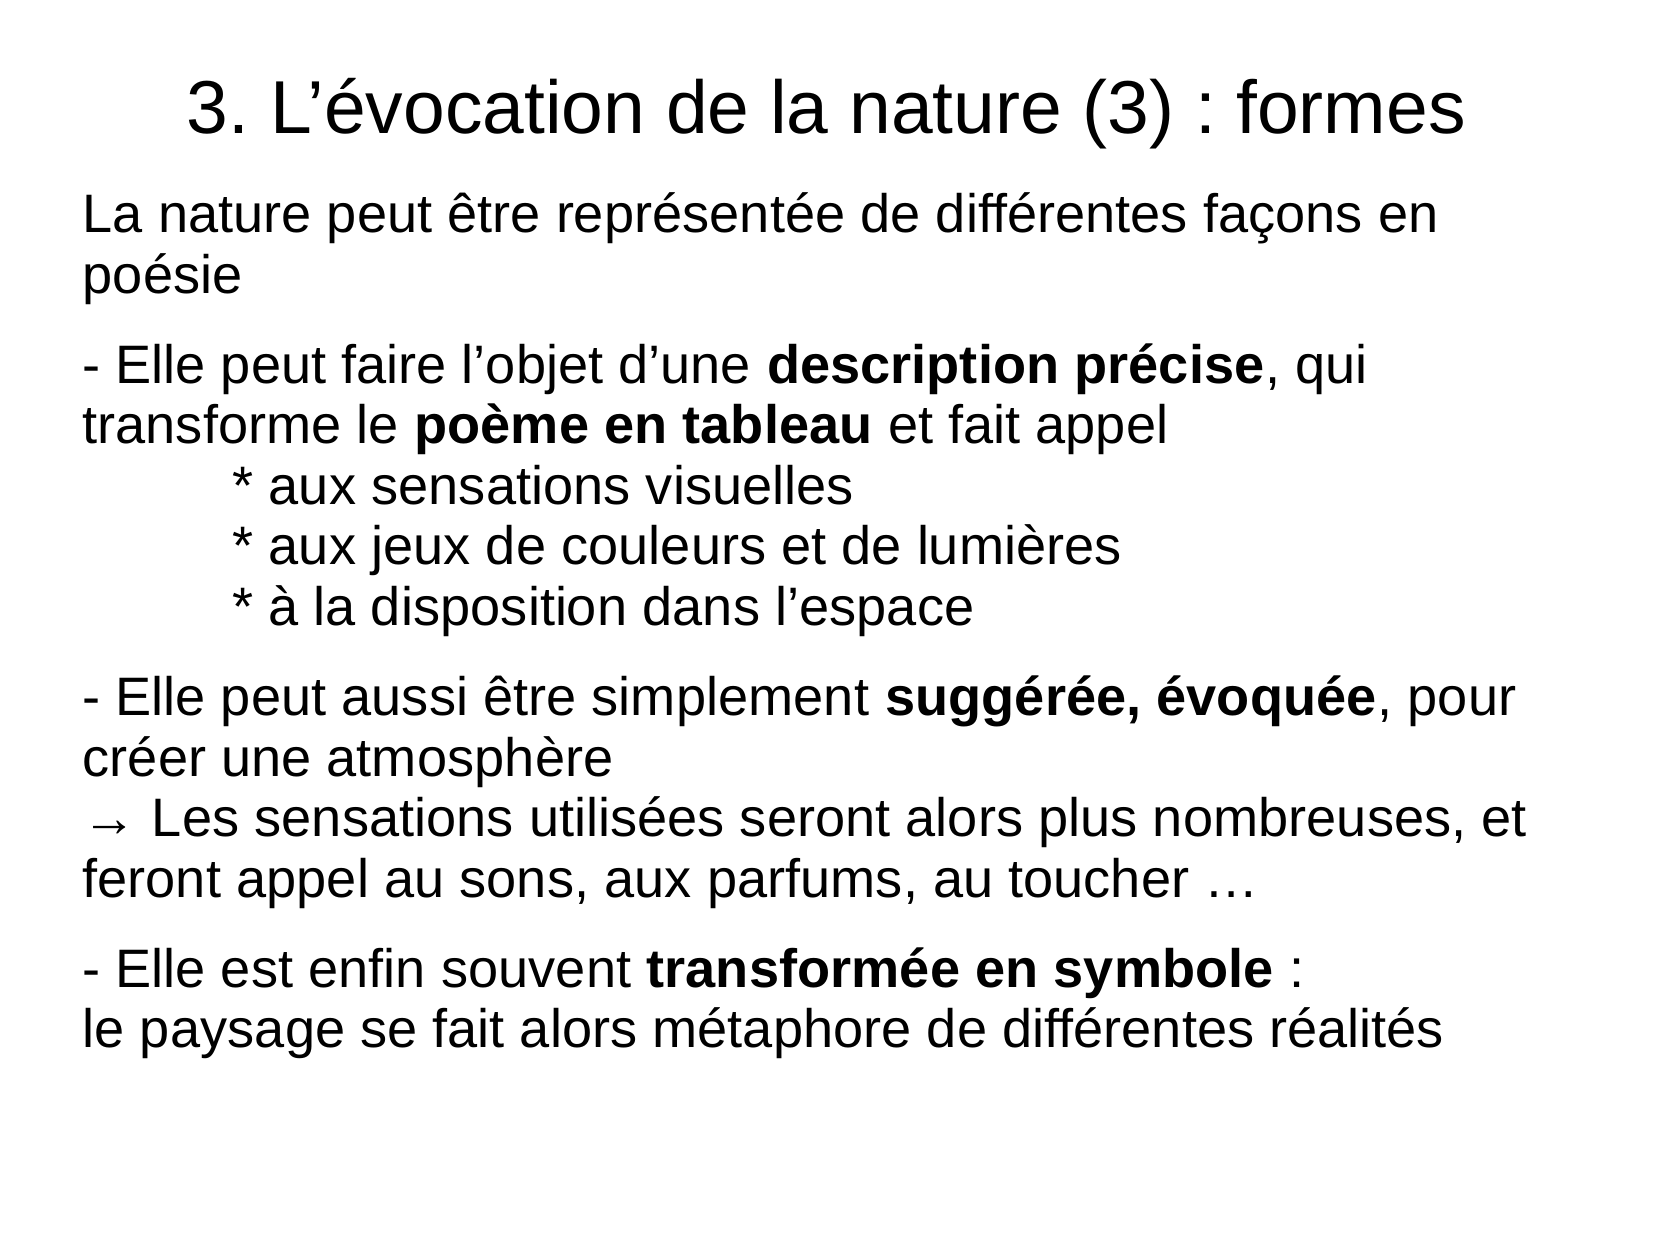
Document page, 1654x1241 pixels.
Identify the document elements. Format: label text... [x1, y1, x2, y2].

list La nature peut être représentée de différentes façons en poésie - Elle peut faire l’objet d’une description précise, qui transforme le poème en tableau et fait appel * aux sensations visuelles * aux jeux de couleurs et de lumières * à la disposition dans l’espace - Elle peut aussi être simplement suggérée, évoquée, pour créer une atmosphère → Les sensations utilisées seront alors plus nombreuses, et feront appel au sons, aux parfums, au toucher … - Elle est enfin souvent transformée en symbole : le paysage se fait alors métaphore de différentes réalités [82, 183, 1571, 1067]
title 3. L’évocation de la nature (3) : formes [82, 49, 1571, 166]
